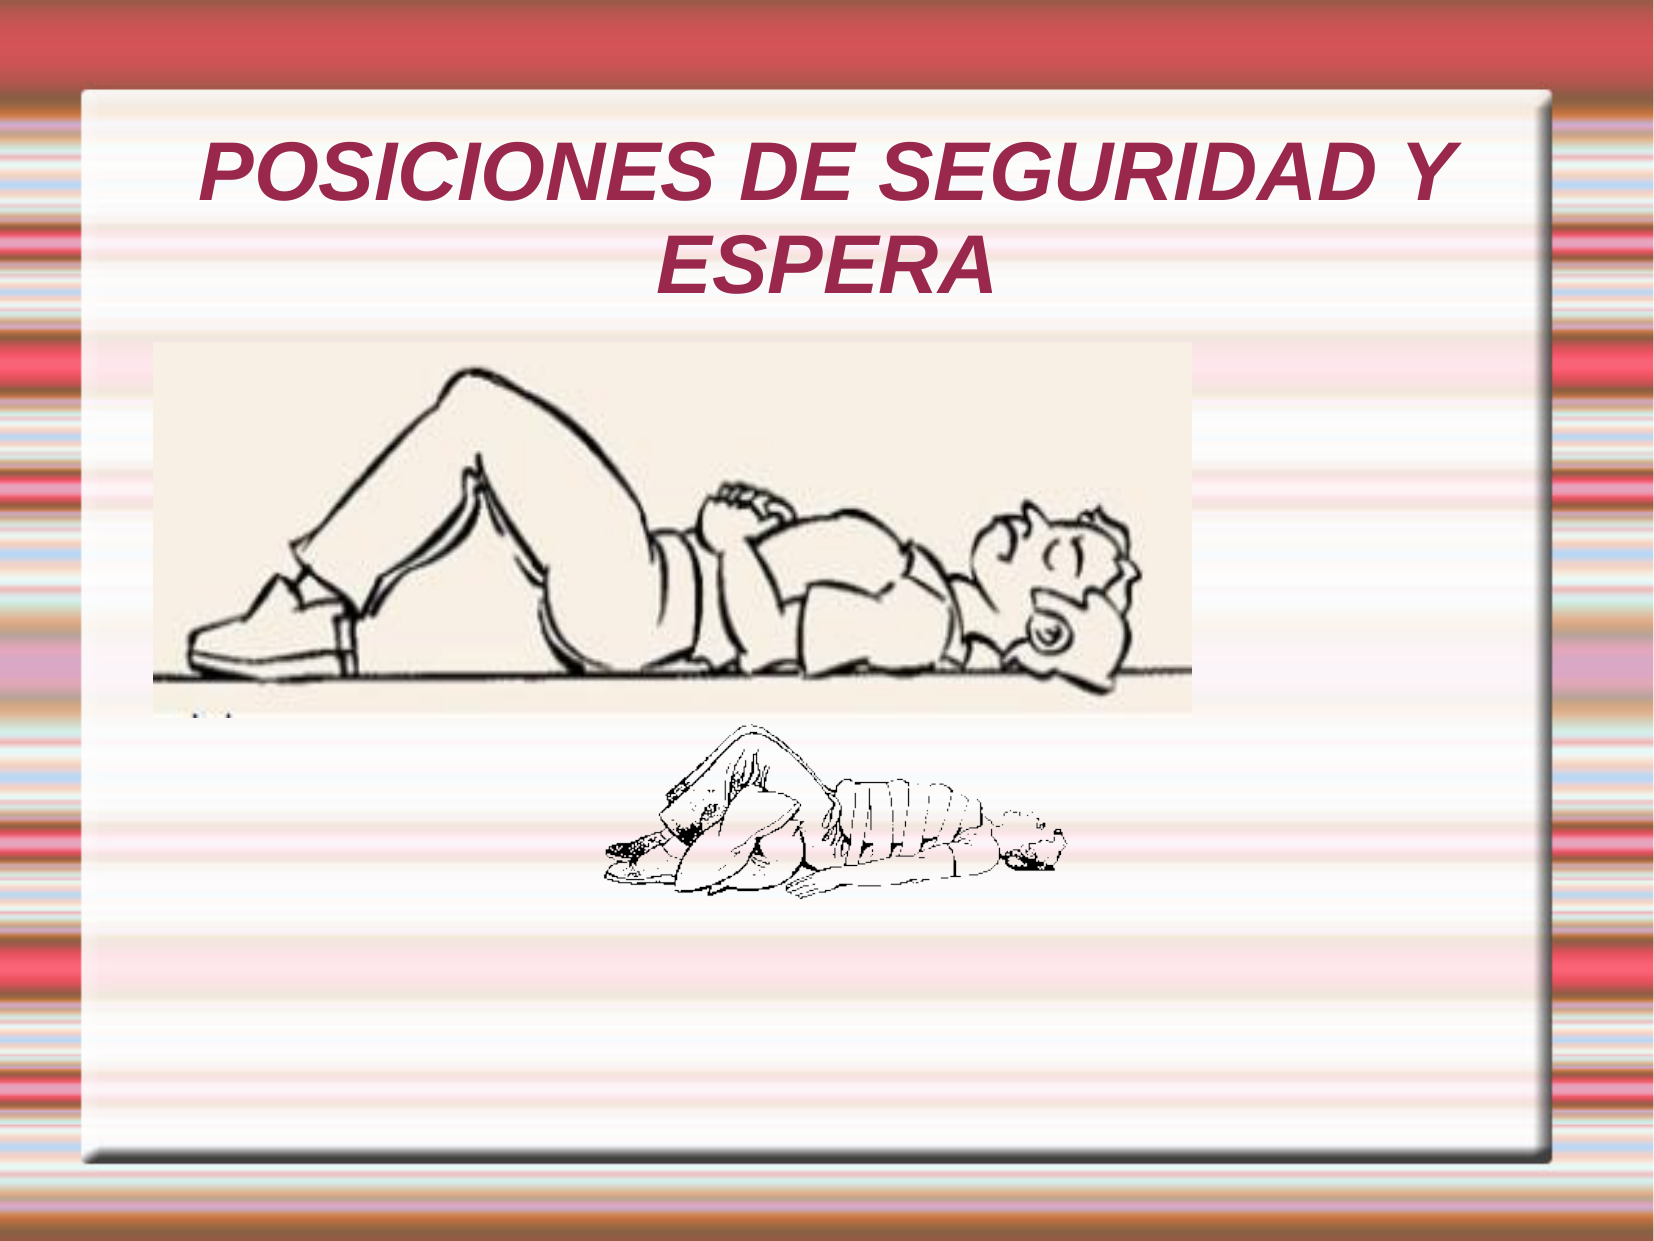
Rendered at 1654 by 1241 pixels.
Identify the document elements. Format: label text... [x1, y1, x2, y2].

title POSICIONES DE SEGURIDAD Y ESPERA [121, 114, 1534, 322]
picture [0, 0, 1654, 1241]
